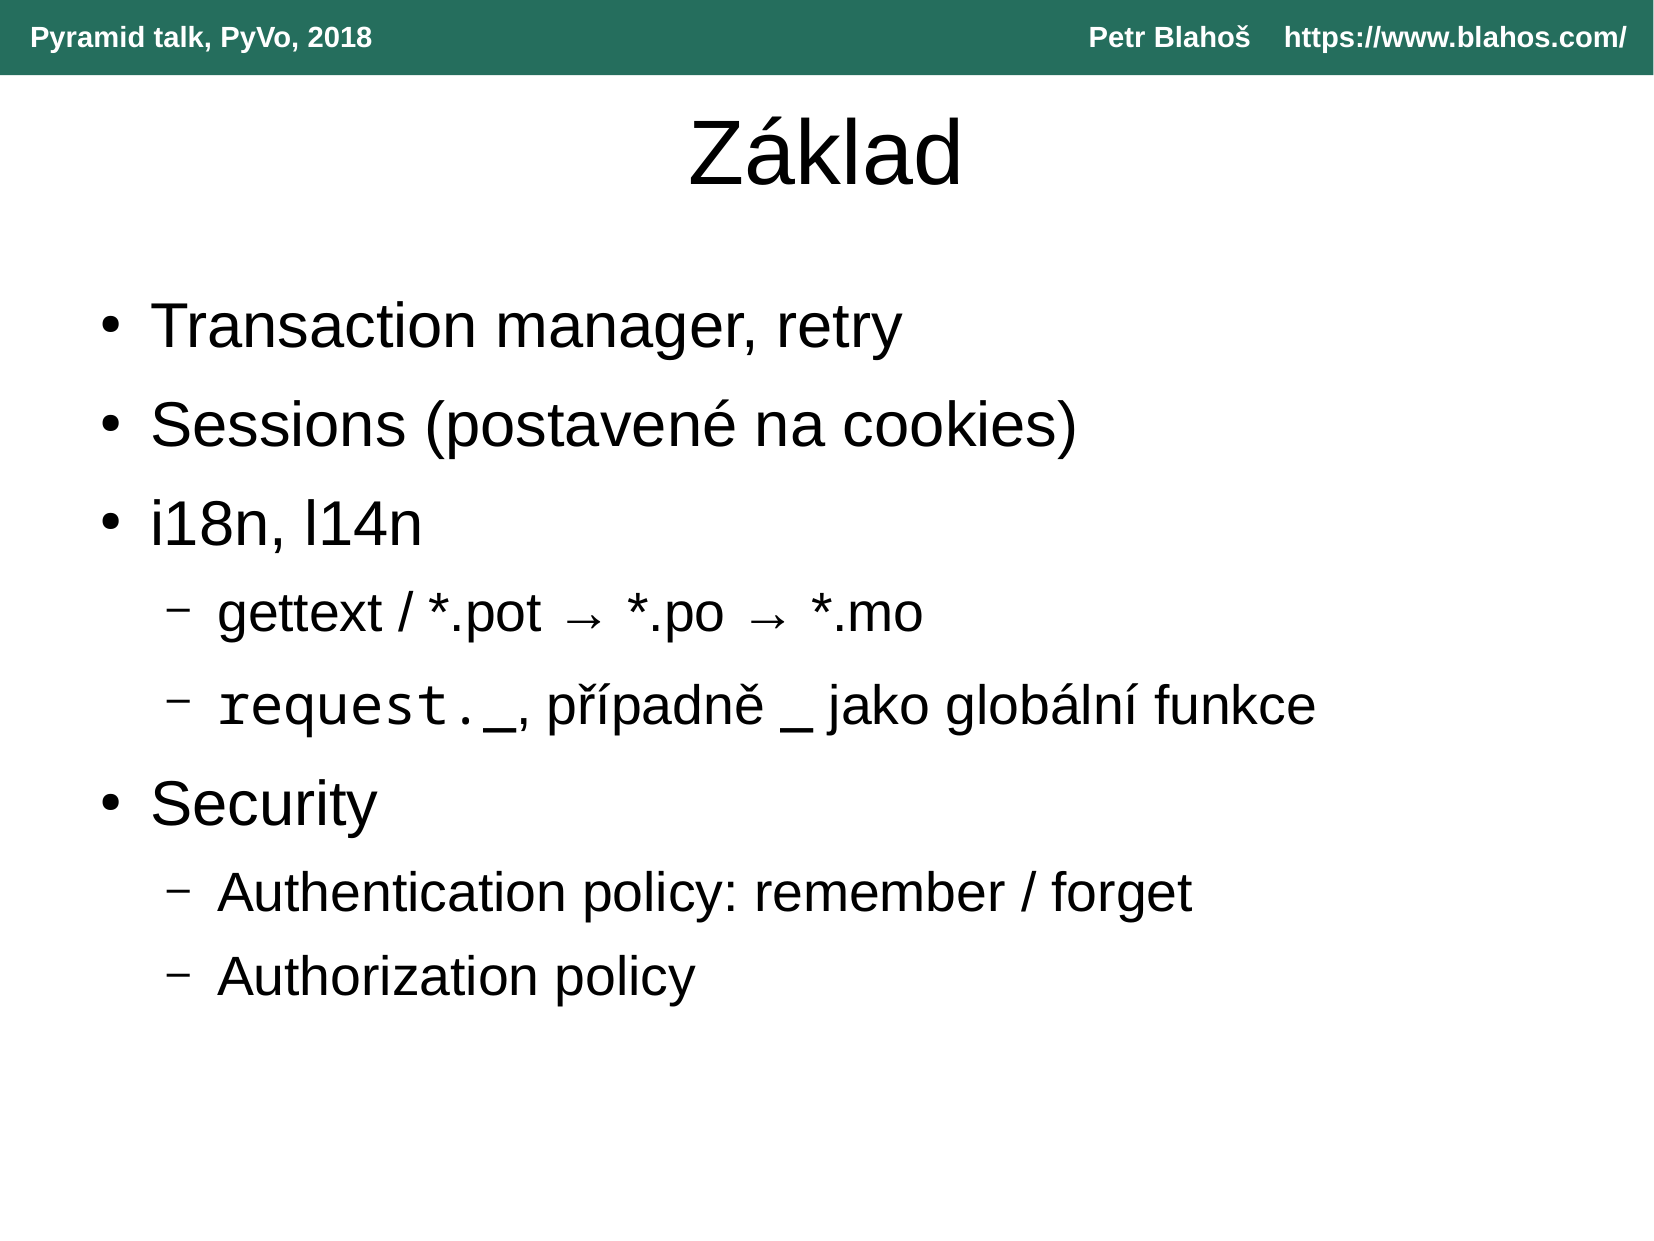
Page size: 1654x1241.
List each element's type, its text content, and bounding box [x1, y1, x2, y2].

list Transaction manager, retry Sessions (postavené na cookies) i18n, l14n gettext / *.pot → *.po → *.mo request._, případně _ jako globální funkce Security Authentication policy: remember / forget Authorization policy [82, 290, 1571, 1010]
title Základ [82, 49, 1571, 257]
